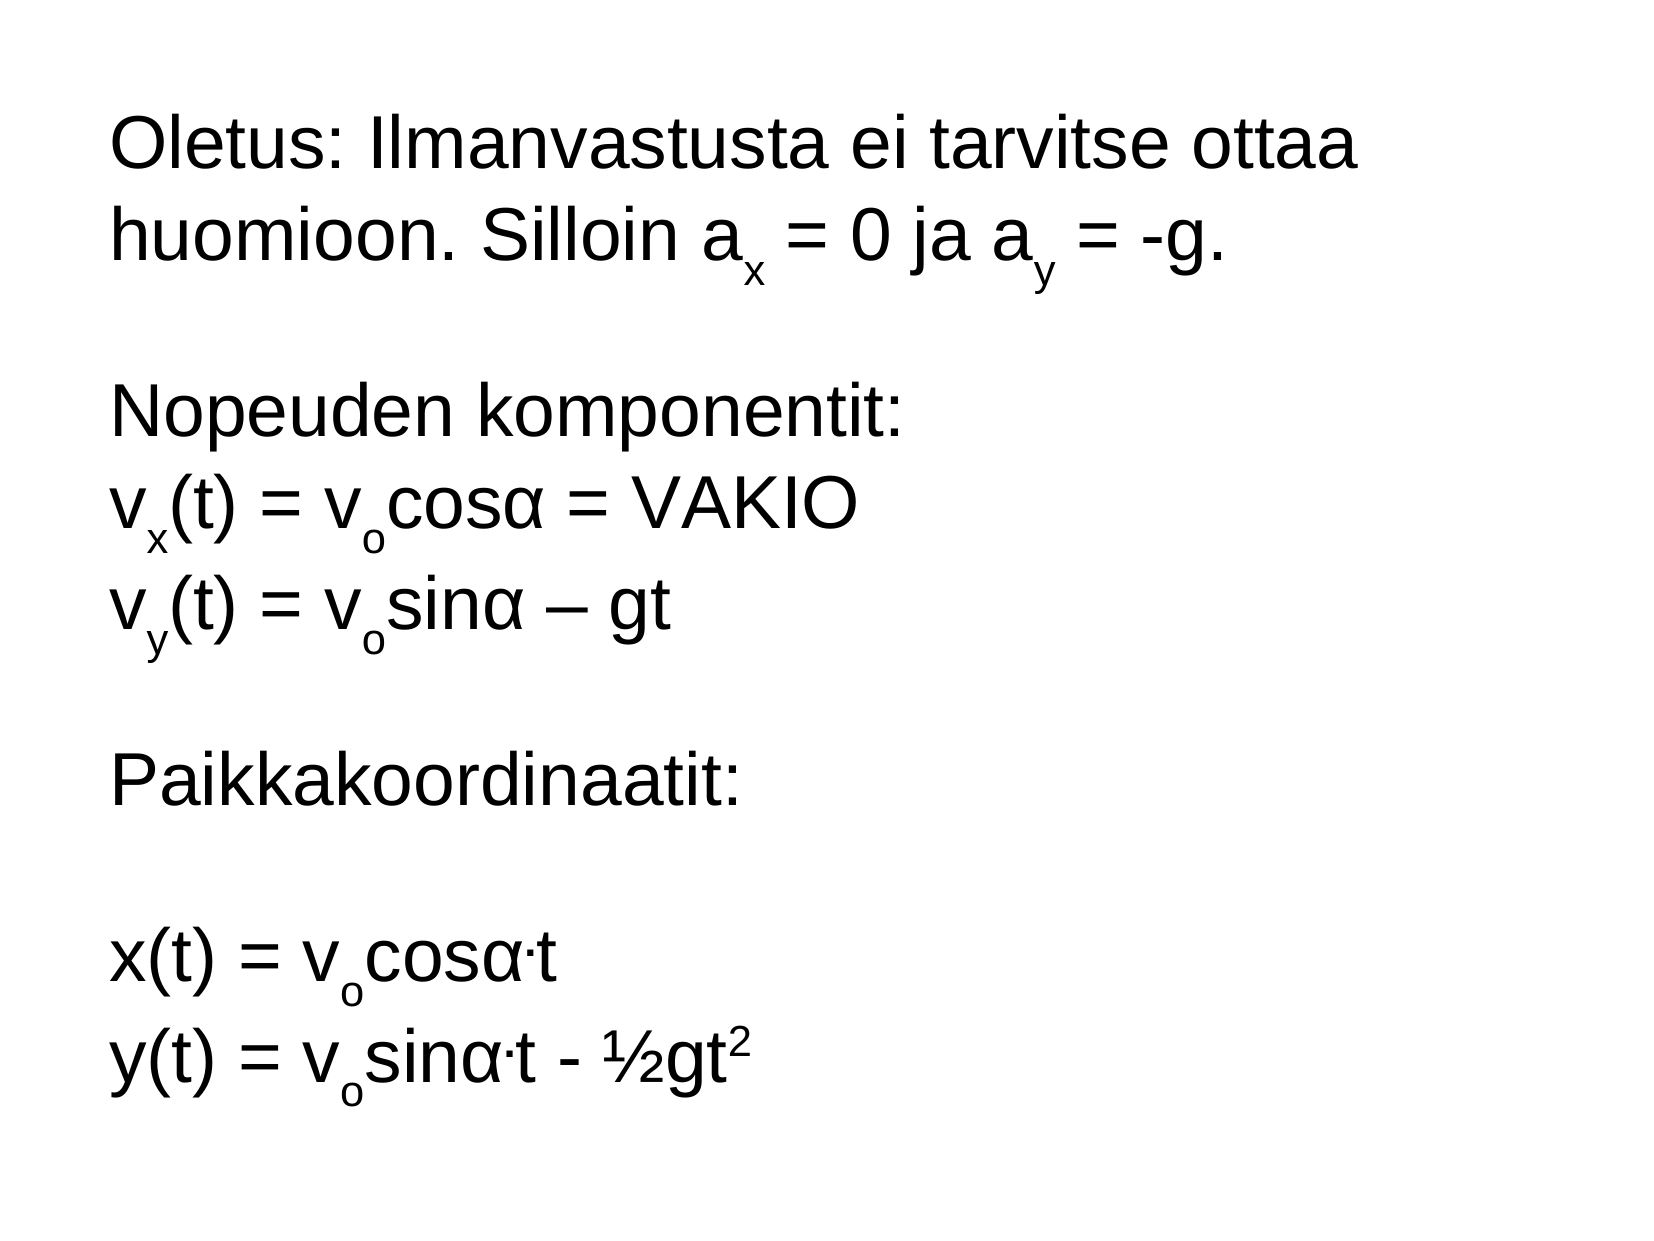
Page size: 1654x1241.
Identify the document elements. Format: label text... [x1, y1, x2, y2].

text_box Oletus: Ilmanvastusta ei tarvitse ottaa huomioon. Silloin ax = 0 ja ay = -g. Nopeuden komponentit: vx(t) = vocosα = VAKIO vy(t) = vosinα – gt Paikkakoordinaatit: x(t) = vocosα.t y(t) = vosinα.t - ½gt2 [94, 94, 1595, 1241]
